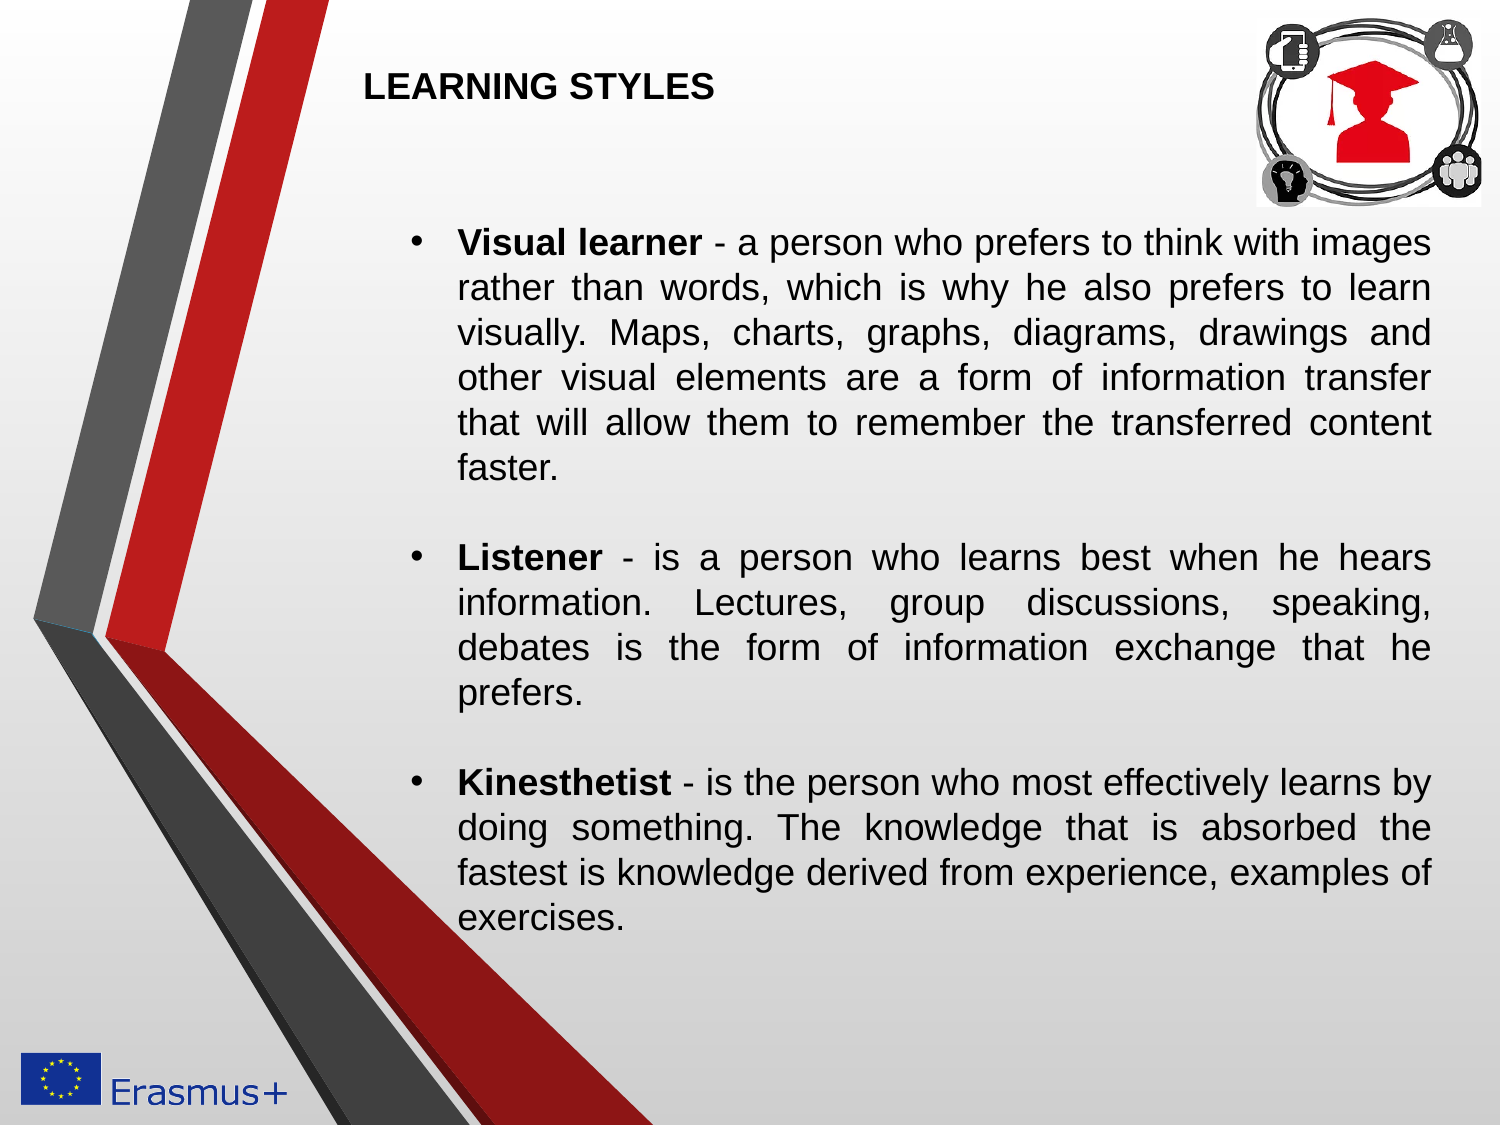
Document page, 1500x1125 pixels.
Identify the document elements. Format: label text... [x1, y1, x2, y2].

chart [1257, 19, 1483, 209]
text_box LEARNING STYLES [348, 54, 1256, 115]
picture [5, 1037, 302, 1120]
text_box Visual learner - a person who prefers to think with images rather than words, which is why he also prefers to learn visually. Maps, charts, graphs, diagrams, drawings and other visual elements are a form of information transfer that will allow them to remember the transferred content faster. Listener - is a person who learns best when he hears information. Lectures, group discussions, speaking, debates is the form of information exchange that he prefers. Kinesthetist - is the person who most effectively learns by doing something. The knowledge that is absorbed the fastest is knowledge derived from experience, examples of exercises. [395, 210, 1447, 946]
picture [1256, 18, 1482, 207]
